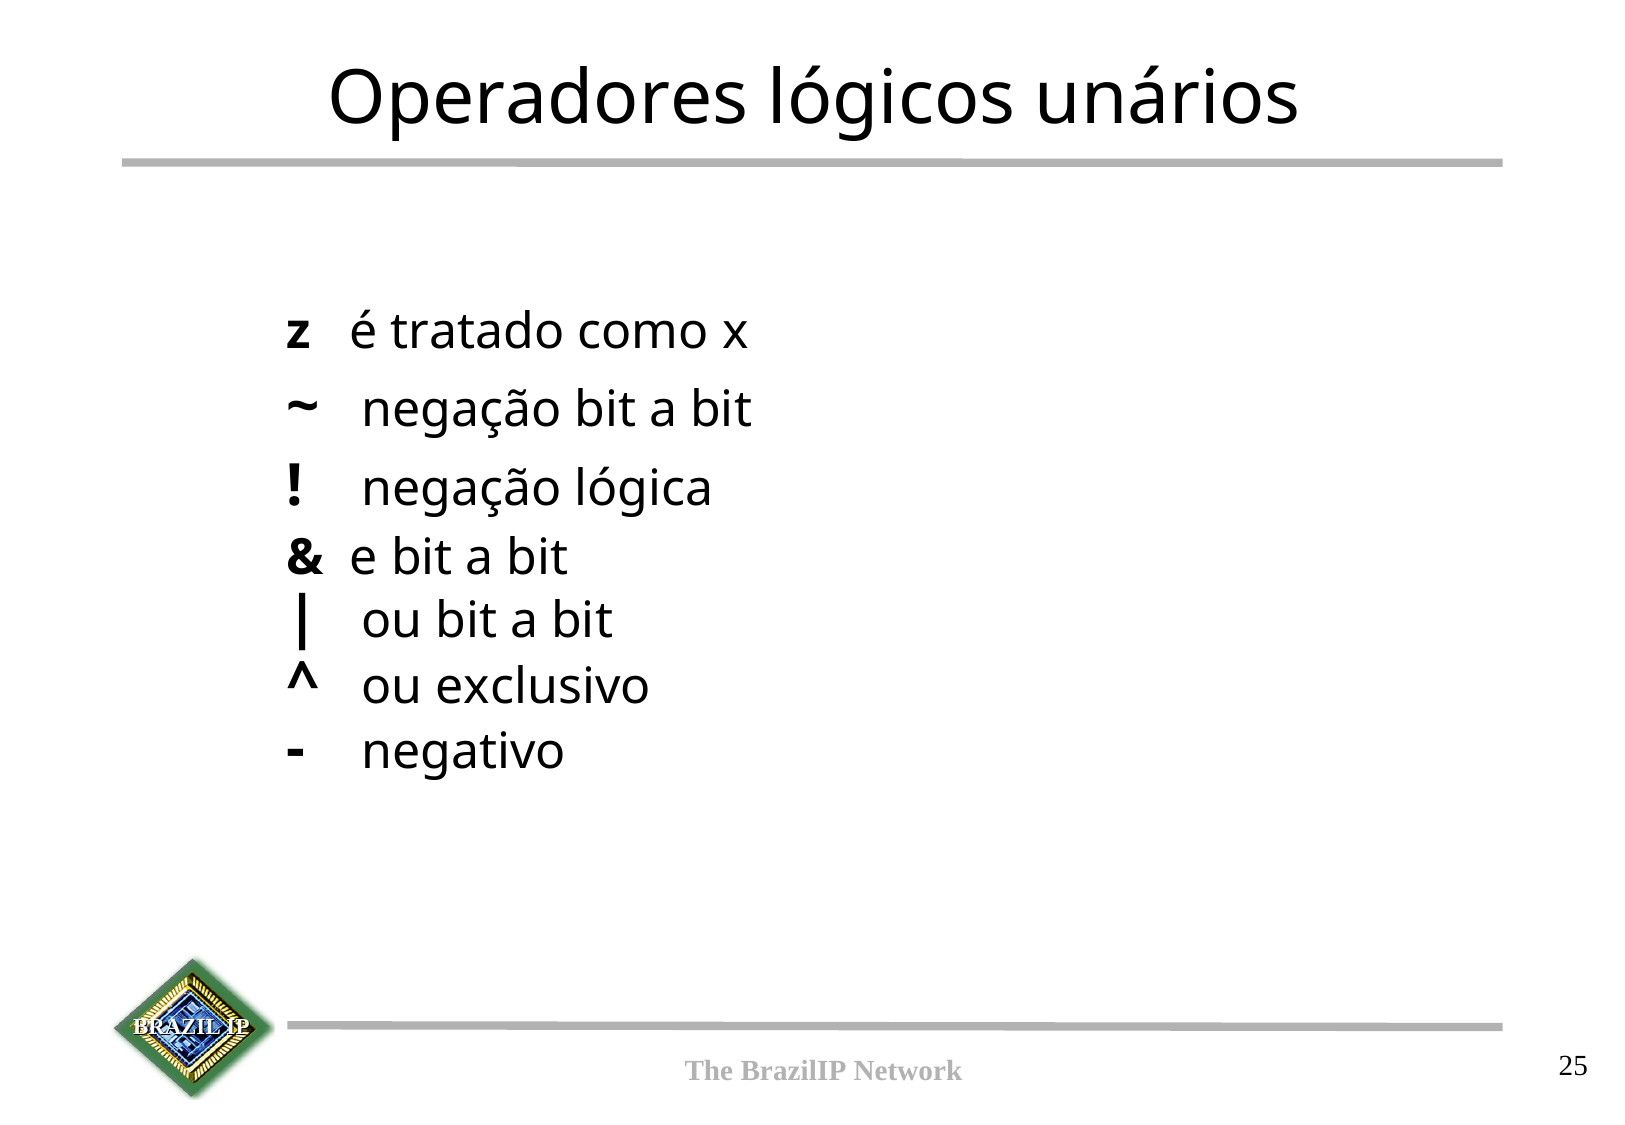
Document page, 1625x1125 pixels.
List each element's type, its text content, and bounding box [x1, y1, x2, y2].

text_box z é tratado como x ~ negação bit a bit ! negação lógica & e bit a bit | ou bit a bit ^ ou exclusivo - negativo [271, 290, 902, 790]
picture [108, 953, 275, 1100]
title Operadores lógicos unários [124, 0, 1506, 188]
